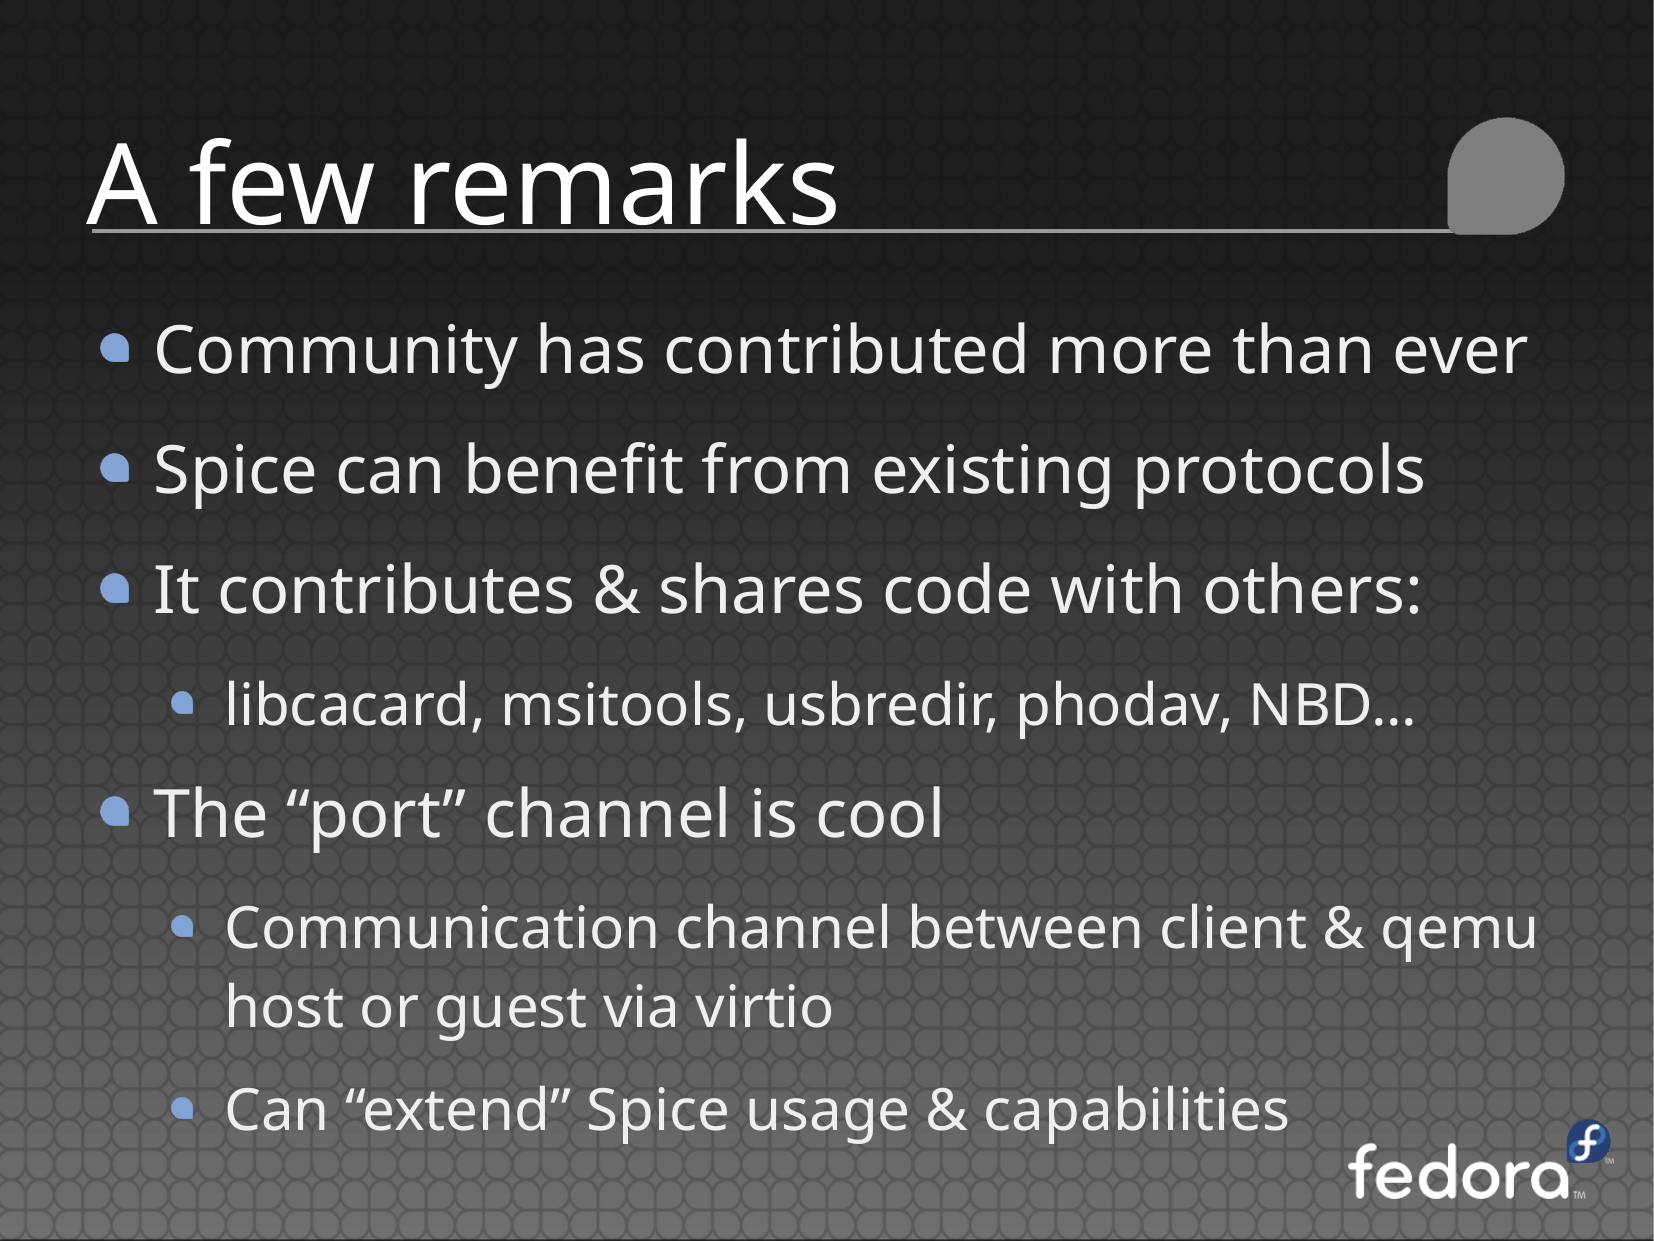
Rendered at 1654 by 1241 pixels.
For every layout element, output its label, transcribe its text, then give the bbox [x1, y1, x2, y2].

title A few remarks [86, 112, 1576, 249]
list Community has contributed more than ever Spice can benefit from existing protocols It contributes & shares code with others: libcacard, msitools, usbredir, phodav, NBD... The “port” channel is cool Communication channel between client & qemu host or guest via virtio Can “extend” Spice usage & capabilities [82, 302, 1571, 1050]
picture [0, 0, 1654, 1241]
